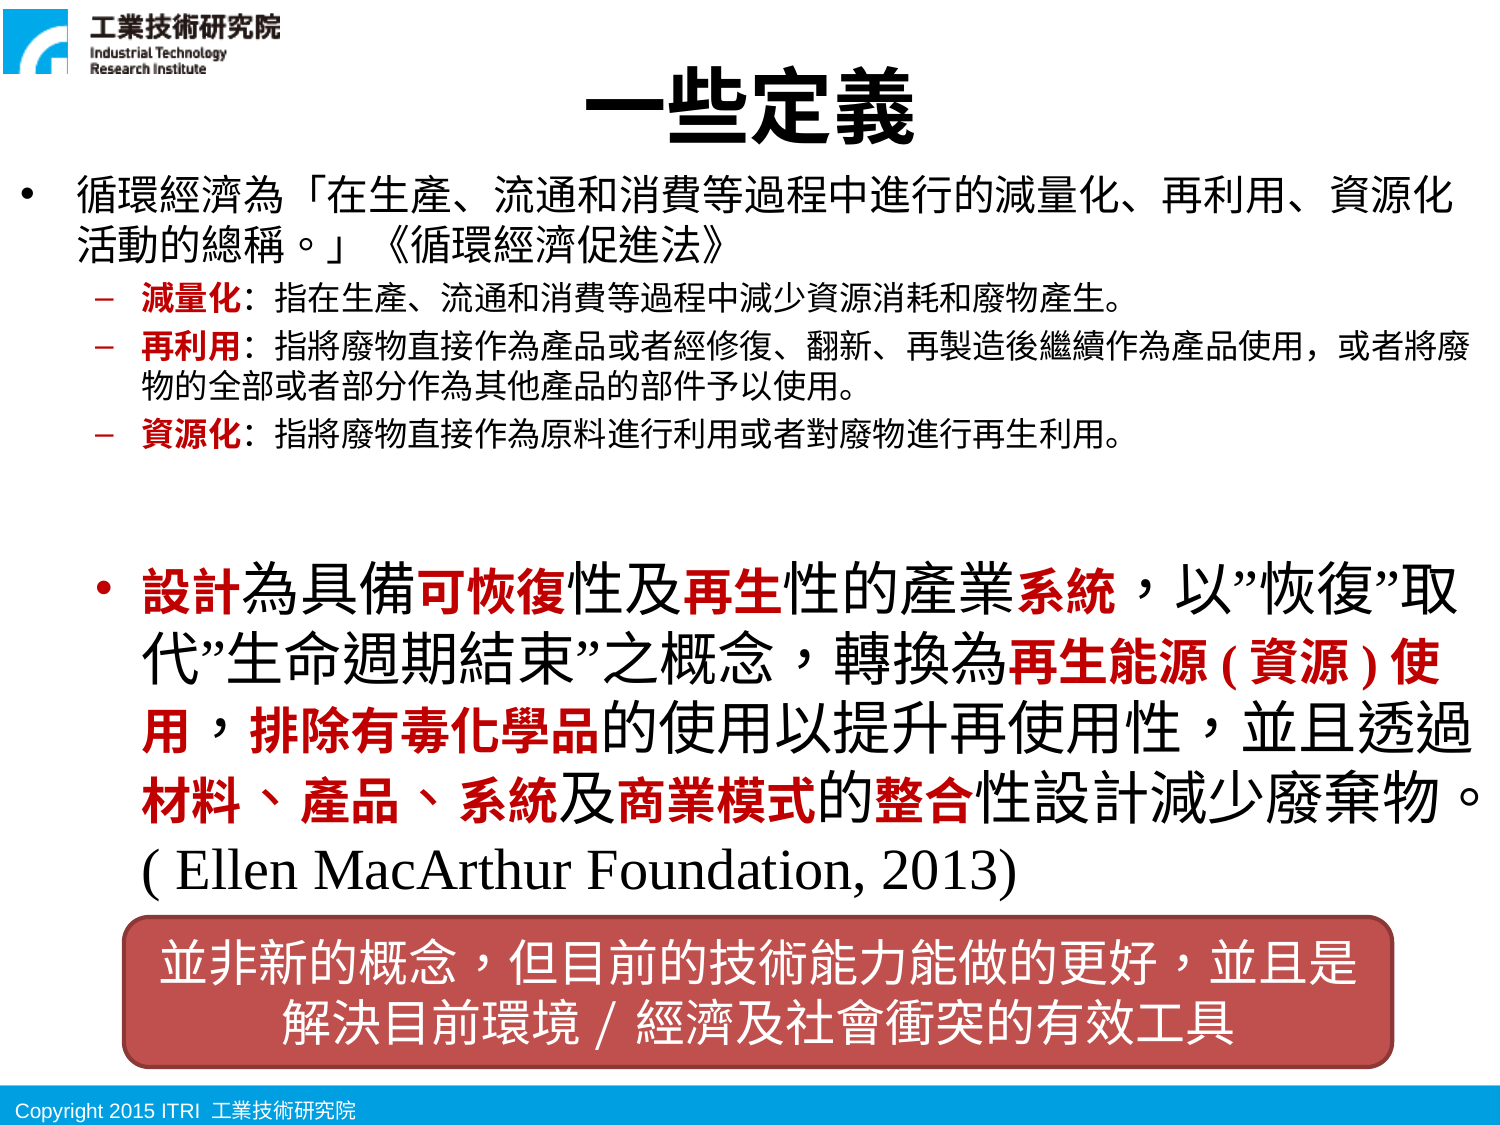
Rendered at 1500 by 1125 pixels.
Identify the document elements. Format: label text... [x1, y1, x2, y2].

text_box 並非新的概念，但目前的技術能力能做的更好，並且是解決目前環境/經濟及社會衝突的有效工具 [123, 916, 1393, 1068]
title 一些定義 [112, 53, 1388, 154]
list 循環經濟為「在生產、流通和消費等過程中進行的減量化、再利用、資源化活動的總稱。」《循環經濟促進法》 減量化：指在生產、流通和消費等過程中減少資源消耗和廢物產生。 再利用：指將廢物直接作為產品或者經修復、翻新、再製造後繼續作為產品使用，或者將廢物的全部或者部分作為其他產品的部件予以使用。 資源化：指將廢物直接作為原料進行利用或者對廢物進行再生利用。 設計為具備可恢復性及再生性的產業系統，以”恢復”取代”生命週期結束”之概念，轉換為再生能源(資源)使用，排除有毒化學品的使用以提升再使用性，並且透過材料、產品、系統及商業模式的整合性設計減少廢棄物。( Ellen MacArthur Foundation, 2013) [4, 160, 1500, 919]
picture [19, 9, 280, 74]
